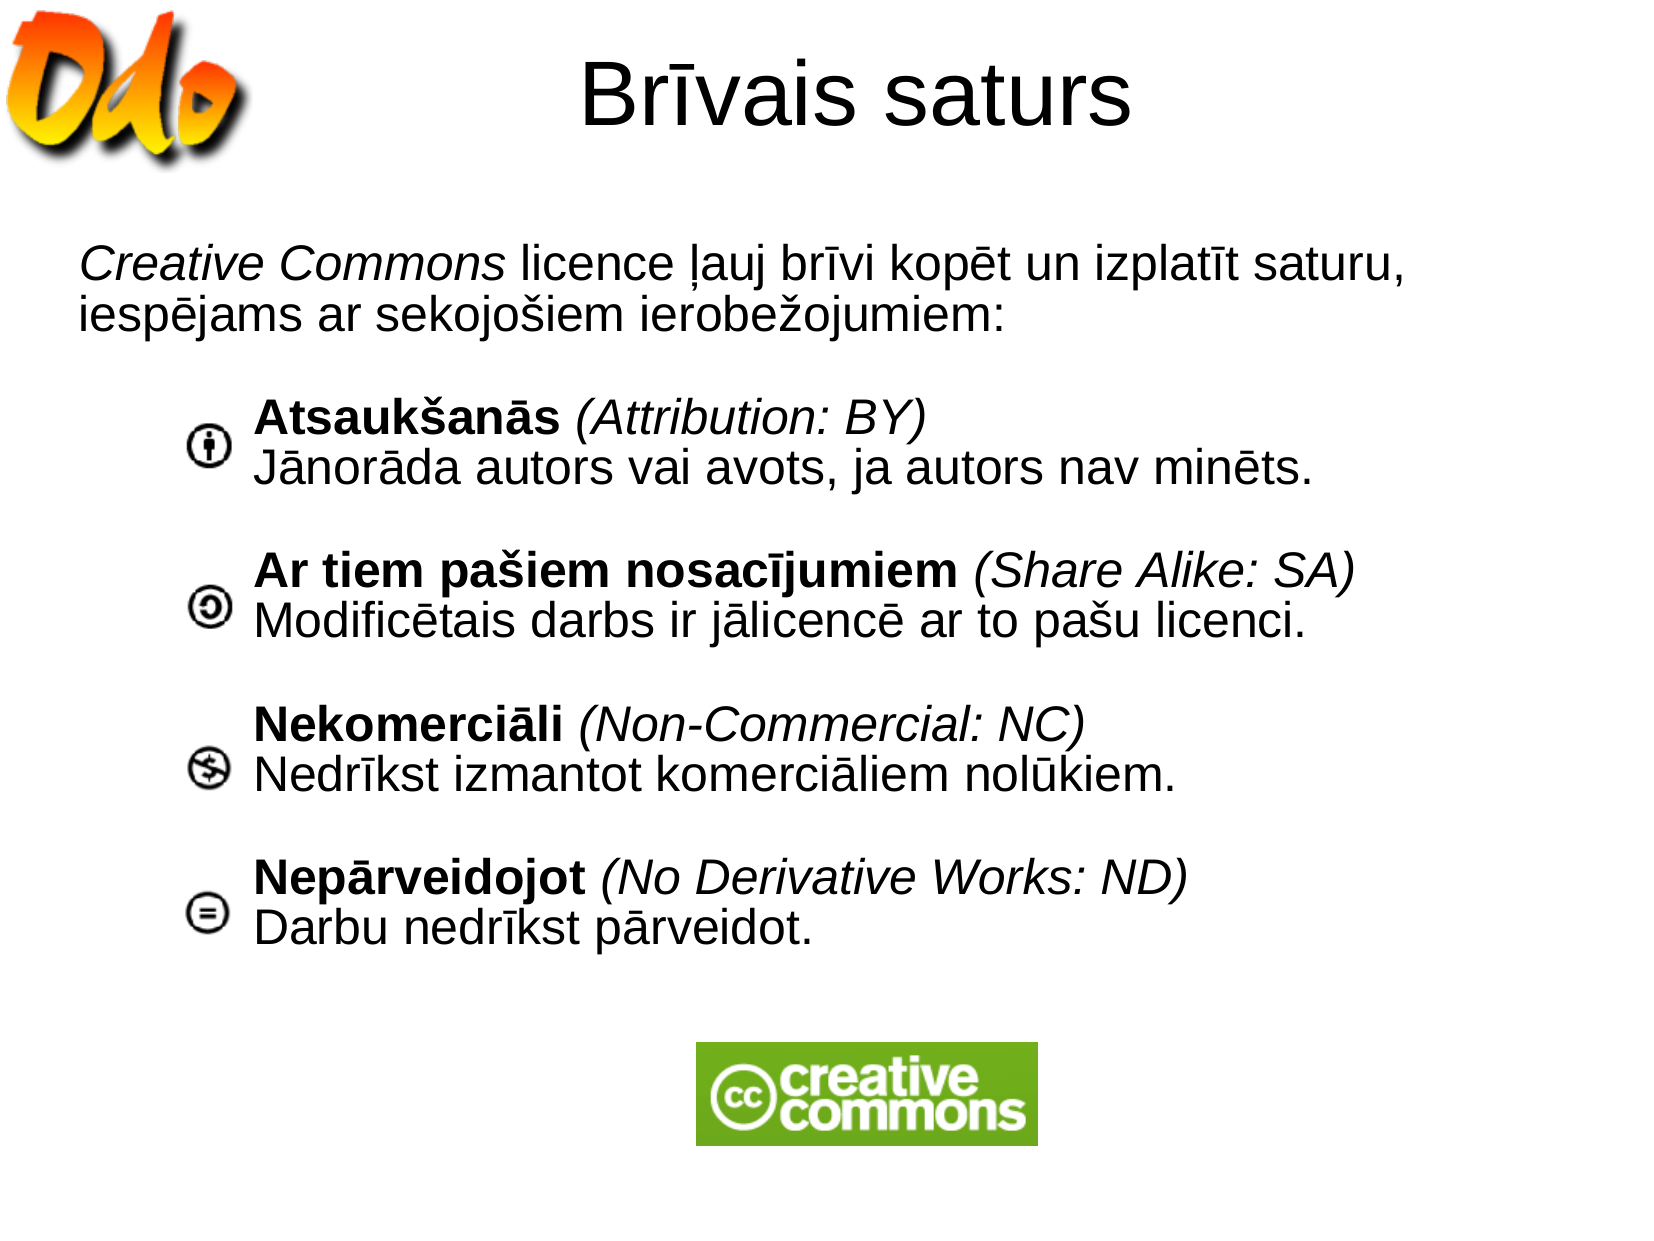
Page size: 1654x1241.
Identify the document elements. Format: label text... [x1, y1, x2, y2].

picture [183, 735, 236, 798]
list Creative Commons licence ļauj brīvi kopēt un izplatīt saturu, iespējams ar sekojošiem ierobežojumiem: Atsaukšanās (Attribution: BY) Jānorāda autors vai avots, ja autors nav minēts. Ar tiem pašiem nosacījumiem (Share Alike: SA) Modificētais darbs ir jālicencē ar to pašu licenci. Nekomerciāli (Non-Commercial: NC) Nedrīkst izmantot komerciāliem nolūkiem. Nepārveidojot (No Derivative Works: ND) Darbu nedrīkst pārveidot. [78, 236, 1565, 1107]
picture [182, 579, 237, 632]
title Brīvais saturs [147, 45, 1565, 148]
picture [181, 885, 238, 939]
picture [5, 6, 263, 178]
picture [181, 416, 238, 473]
picture [696, 1042, 1038, 1146]
